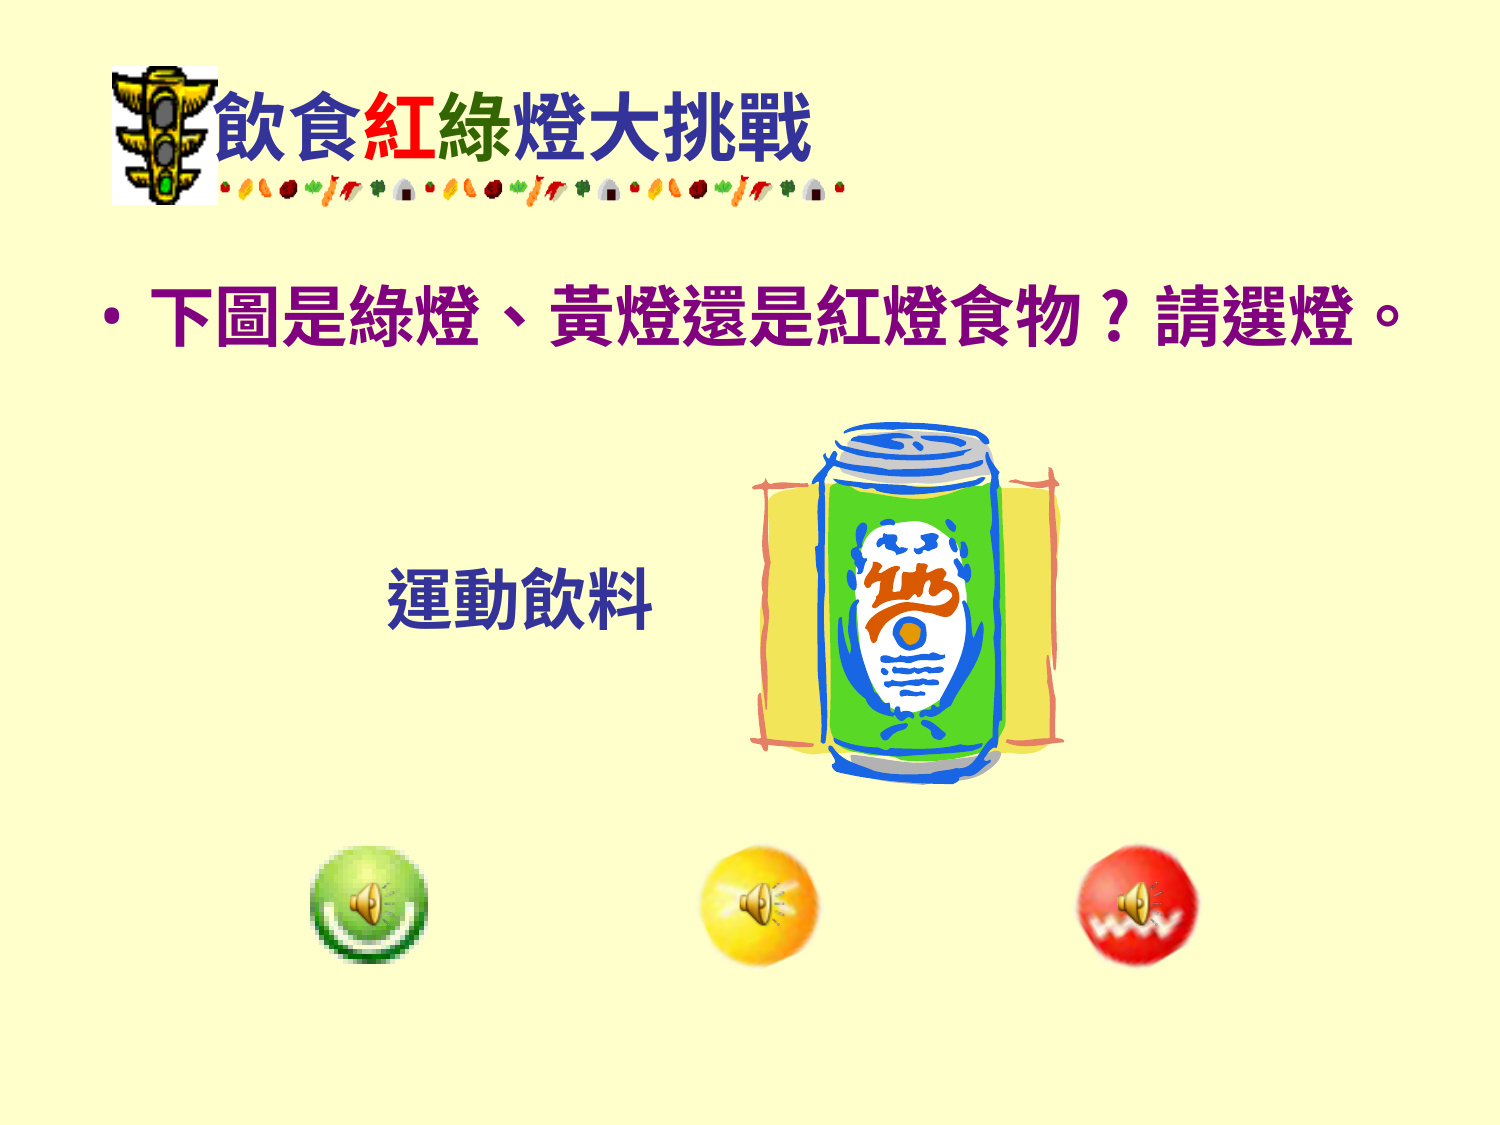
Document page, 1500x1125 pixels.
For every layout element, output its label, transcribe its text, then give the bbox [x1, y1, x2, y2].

picture [112, 66, 847, 209]
picture [750, 420, 1066, 785]
text_box 運動飲料 [372, 550, 669, 647]
picture [1048, 817, 1231, 992]
list 下圖是綠燈、黃燈還是紅燈食物?請選燈。 [76, 267, 1412, 374]
picture [301, 846, 443, 964]
text_box 飲食紅綠燈大挑戰 [194, 78, 868, 173]
picture [673, 822, 850, 988]
